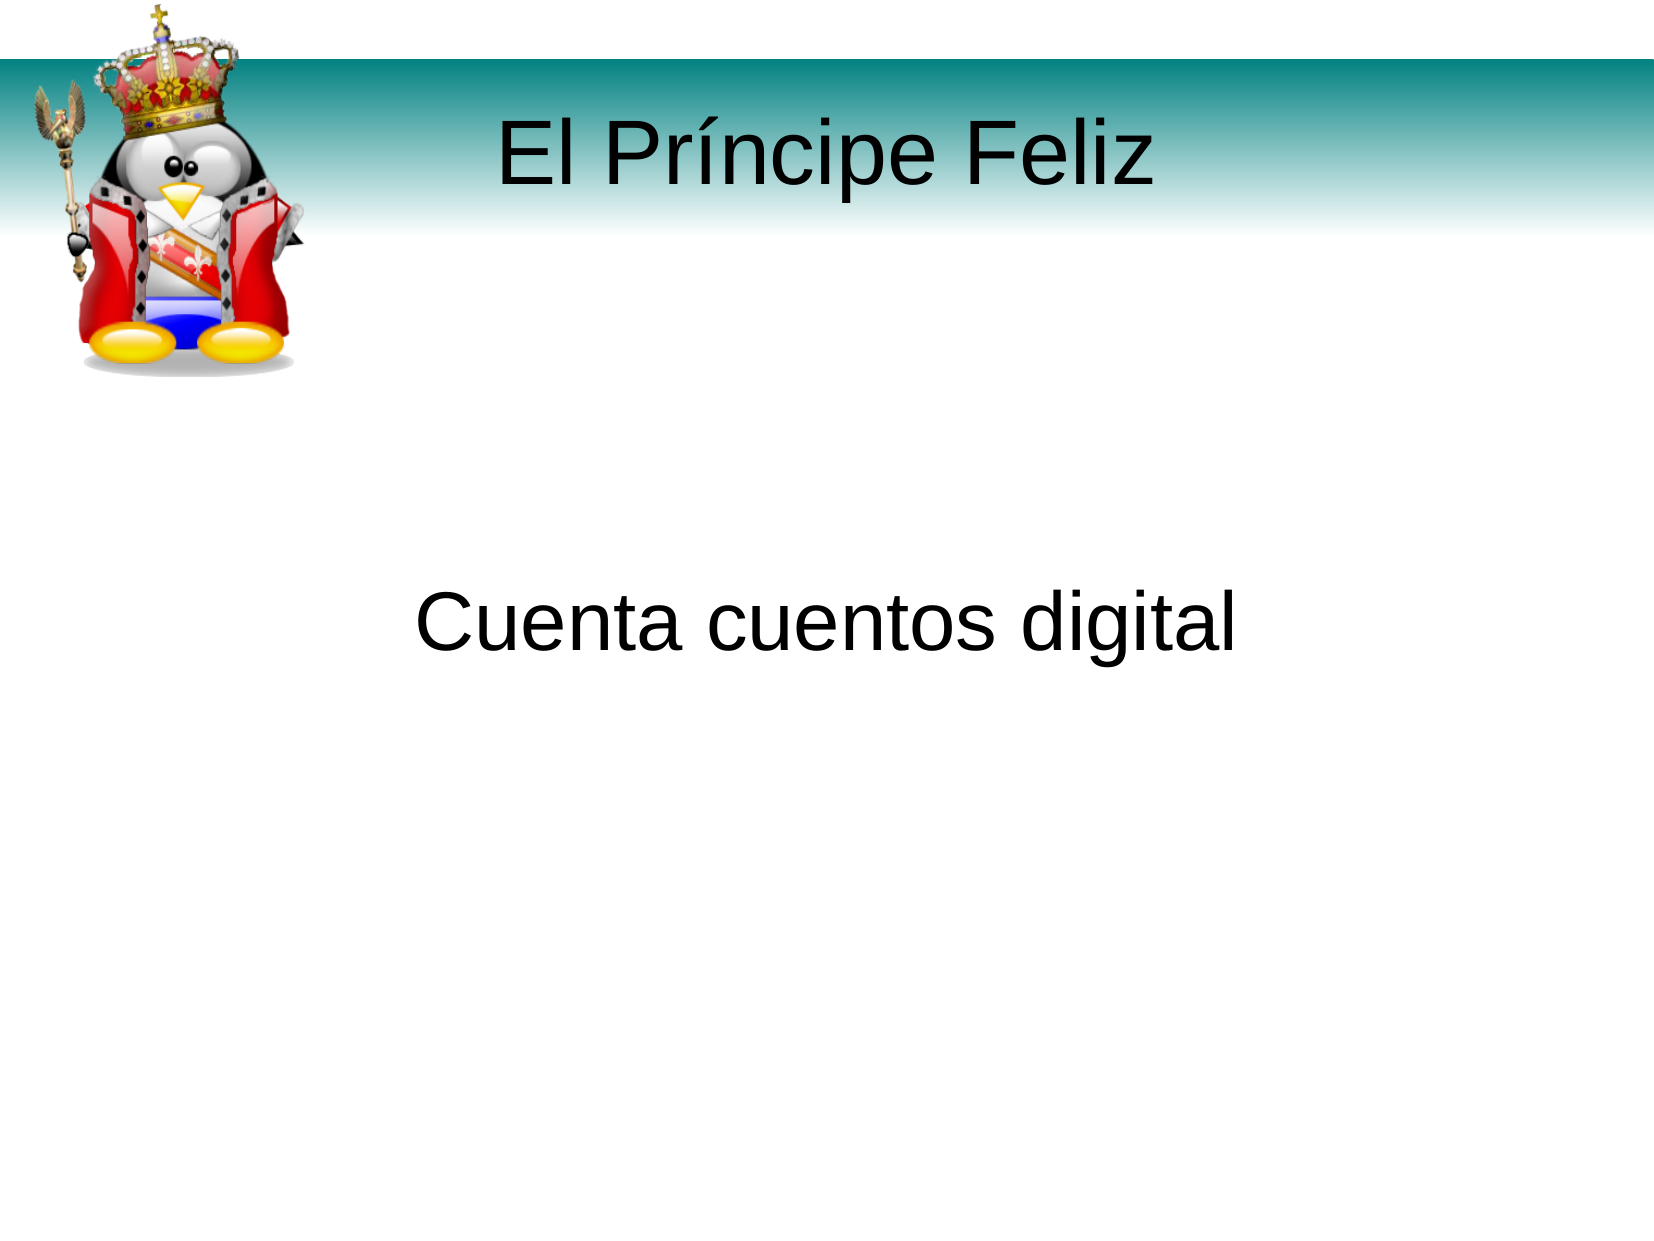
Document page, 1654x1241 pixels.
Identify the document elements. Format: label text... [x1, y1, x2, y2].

subtitle Cuenta cuentos digital [82, 297, 1571, 945]
text_box [1571, 59, 1654, 237]
picture [0, 0, 344, 396]
title El Príncipe Feliz [344, 56, 1571, 250]
